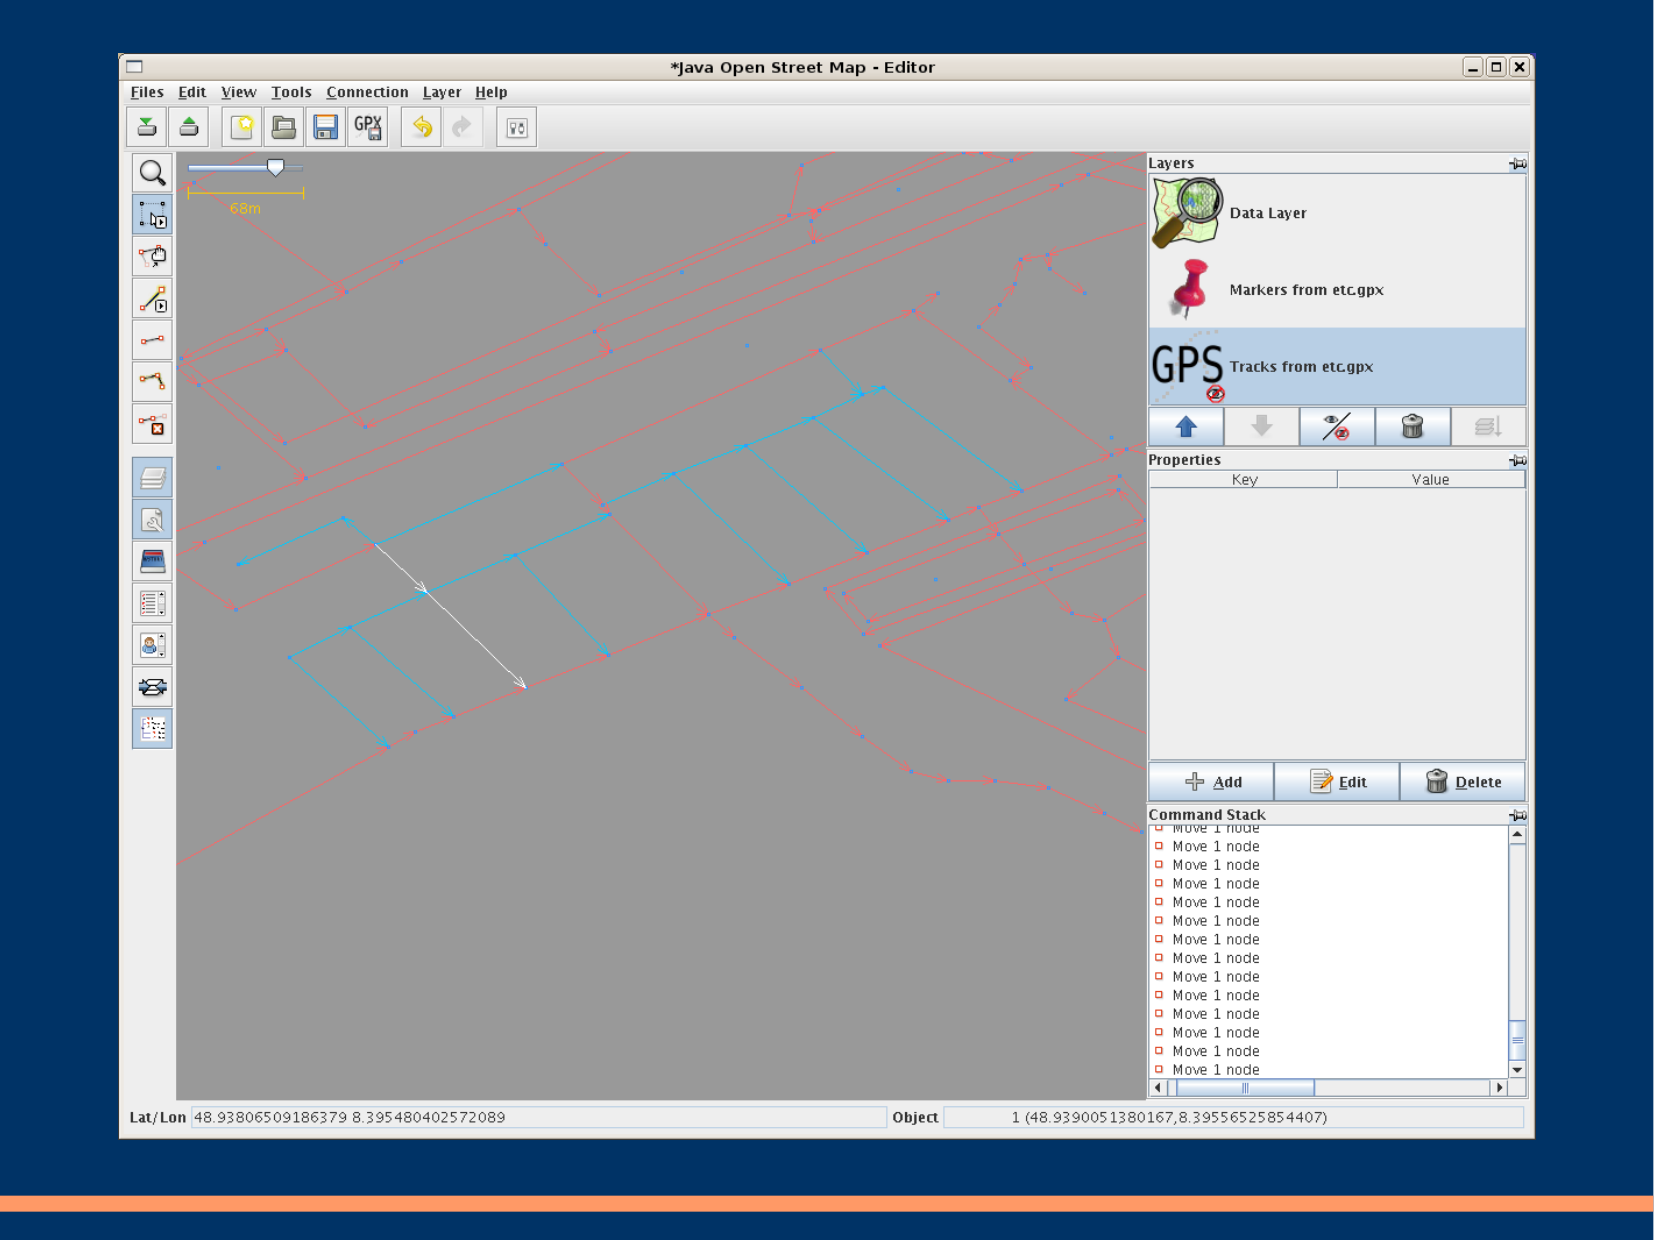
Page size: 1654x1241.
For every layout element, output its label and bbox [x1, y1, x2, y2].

picture [118, 53, 1536, 1140]
